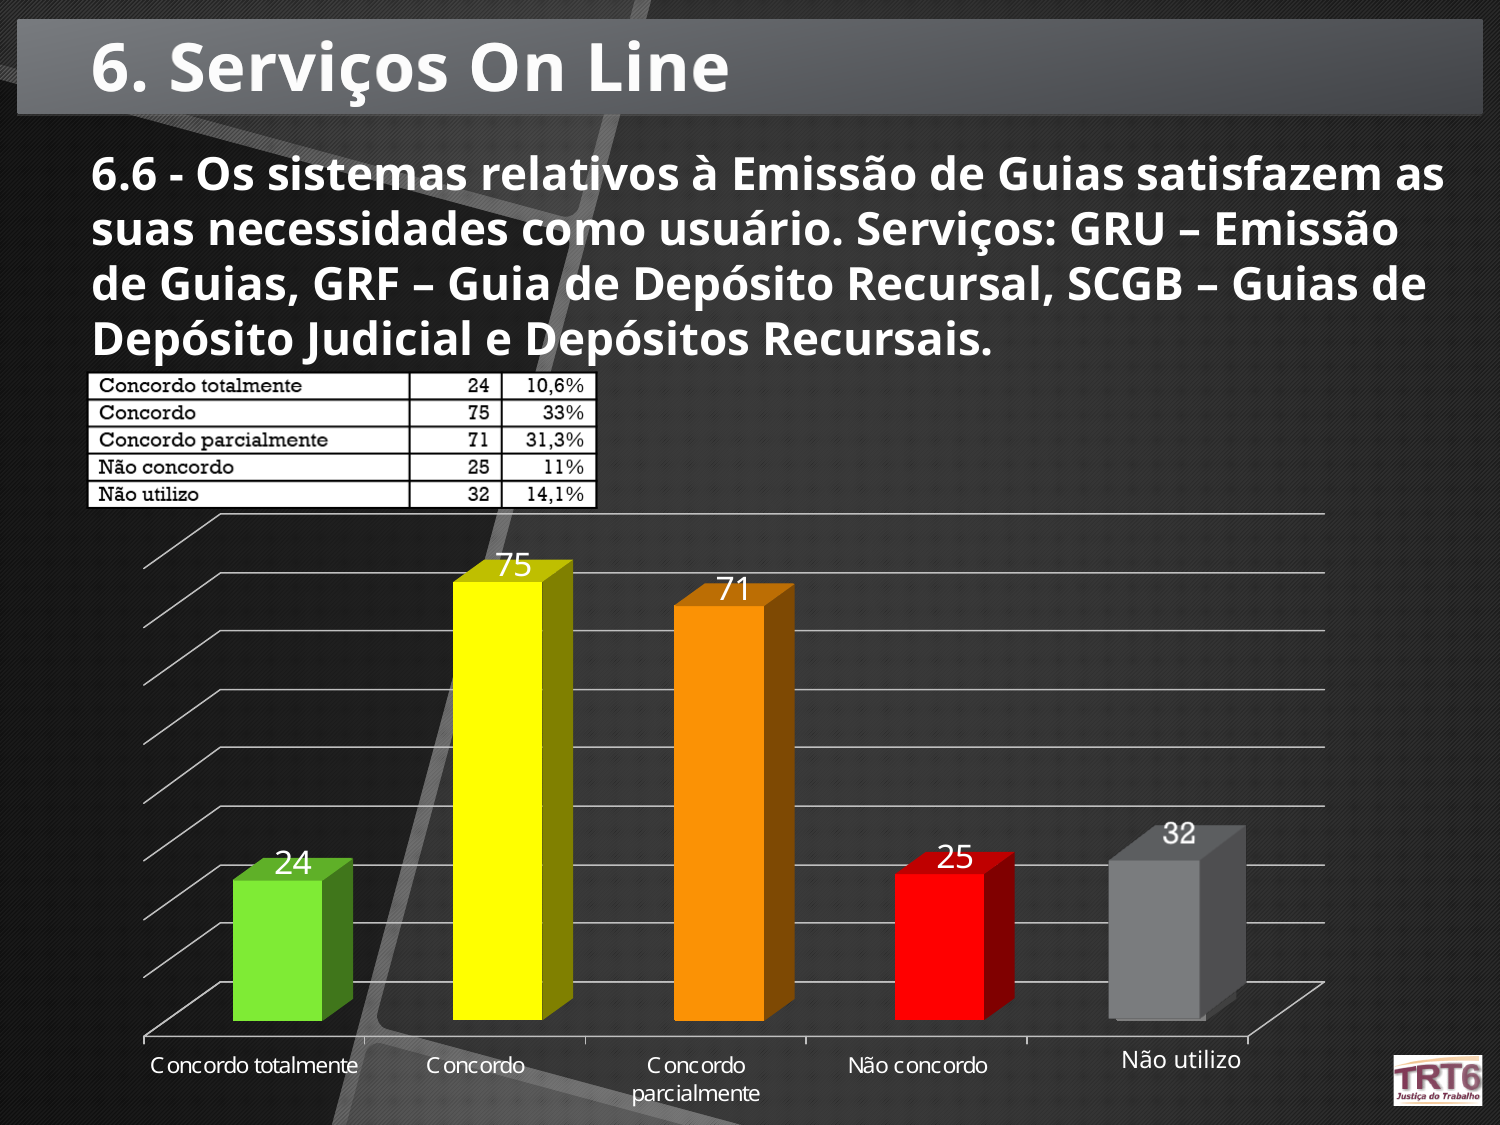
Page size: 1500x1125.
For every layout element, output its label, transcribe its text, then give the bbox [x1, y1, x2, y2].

chart [88, 484, 1500, 1125]
picture [1394, 1096, 1483, 1106]
text_box [18, 19, 1482, 114]
text_box 6. Serviços On Line [77, 18, 1500, 113]
picture [86, 373, 599, 519]
text_box Não utilizo [1105, 1036, 1258, 1083]
text_box 6.6 - Os sistemas relativos à Emissão de Guias satisfazem as suas necessidades como usuário. Serviços: GRU – Emissão de Guias, GRF – Guia de Depósito Recursal, SCGB – Guias de Depósito Judicial e Depósitos Recursais. [76, 137, 1471, 373]
